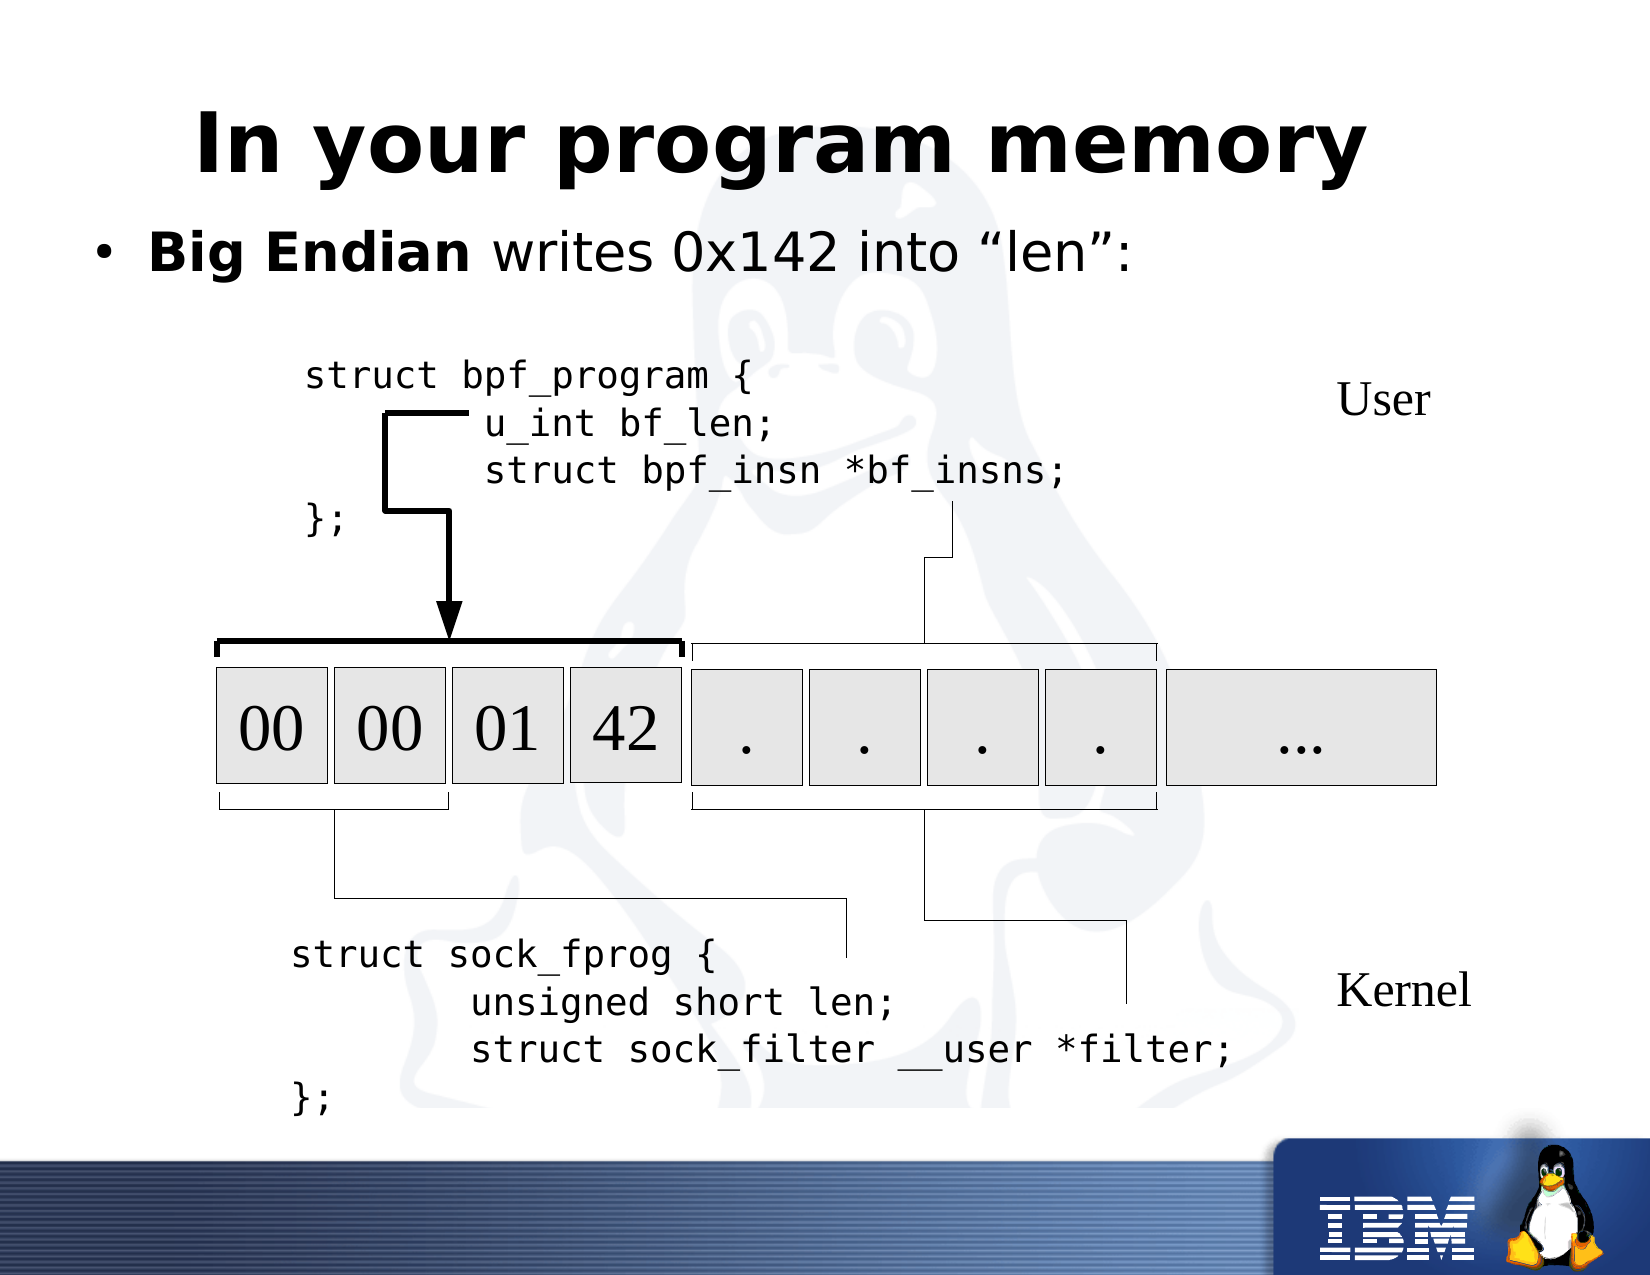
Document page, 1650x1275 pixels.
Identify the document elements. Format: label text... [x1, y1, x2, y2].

text_box . [691, 669, 803, 786]
text_box 00 [334, 667, 446, 784]
text_box User [1336, 366, 1432, 423]
text_box 42 [570, 667, 682, 783]
text_box 00 [216, 667, 328, 784]
text_box . [927, 669, 1039, 786]
text_box . [1045, 669, 1157, 786]
text_box 01 [452, 667, 564, 784]
text_box ... [1166, 669, 1437, 786]
text_box Kernel [1336, 957, 1473, 1013]
list Big Endian writes 0x142 into “len”: [76, 221, 1457, 366]
text_box struct bpf_program { u_int bf_len; struct bpf_insn *bf_insns; }; [303, 350, 1102, 583]
text_box . [809, 669, 921, 786]
text_box struct sock_fprog { unsigned short len; struct sock_filter __user *filter; }; [290, 929, 1241, 1115]
title In your program memory [76, 76, 1457, 211]
